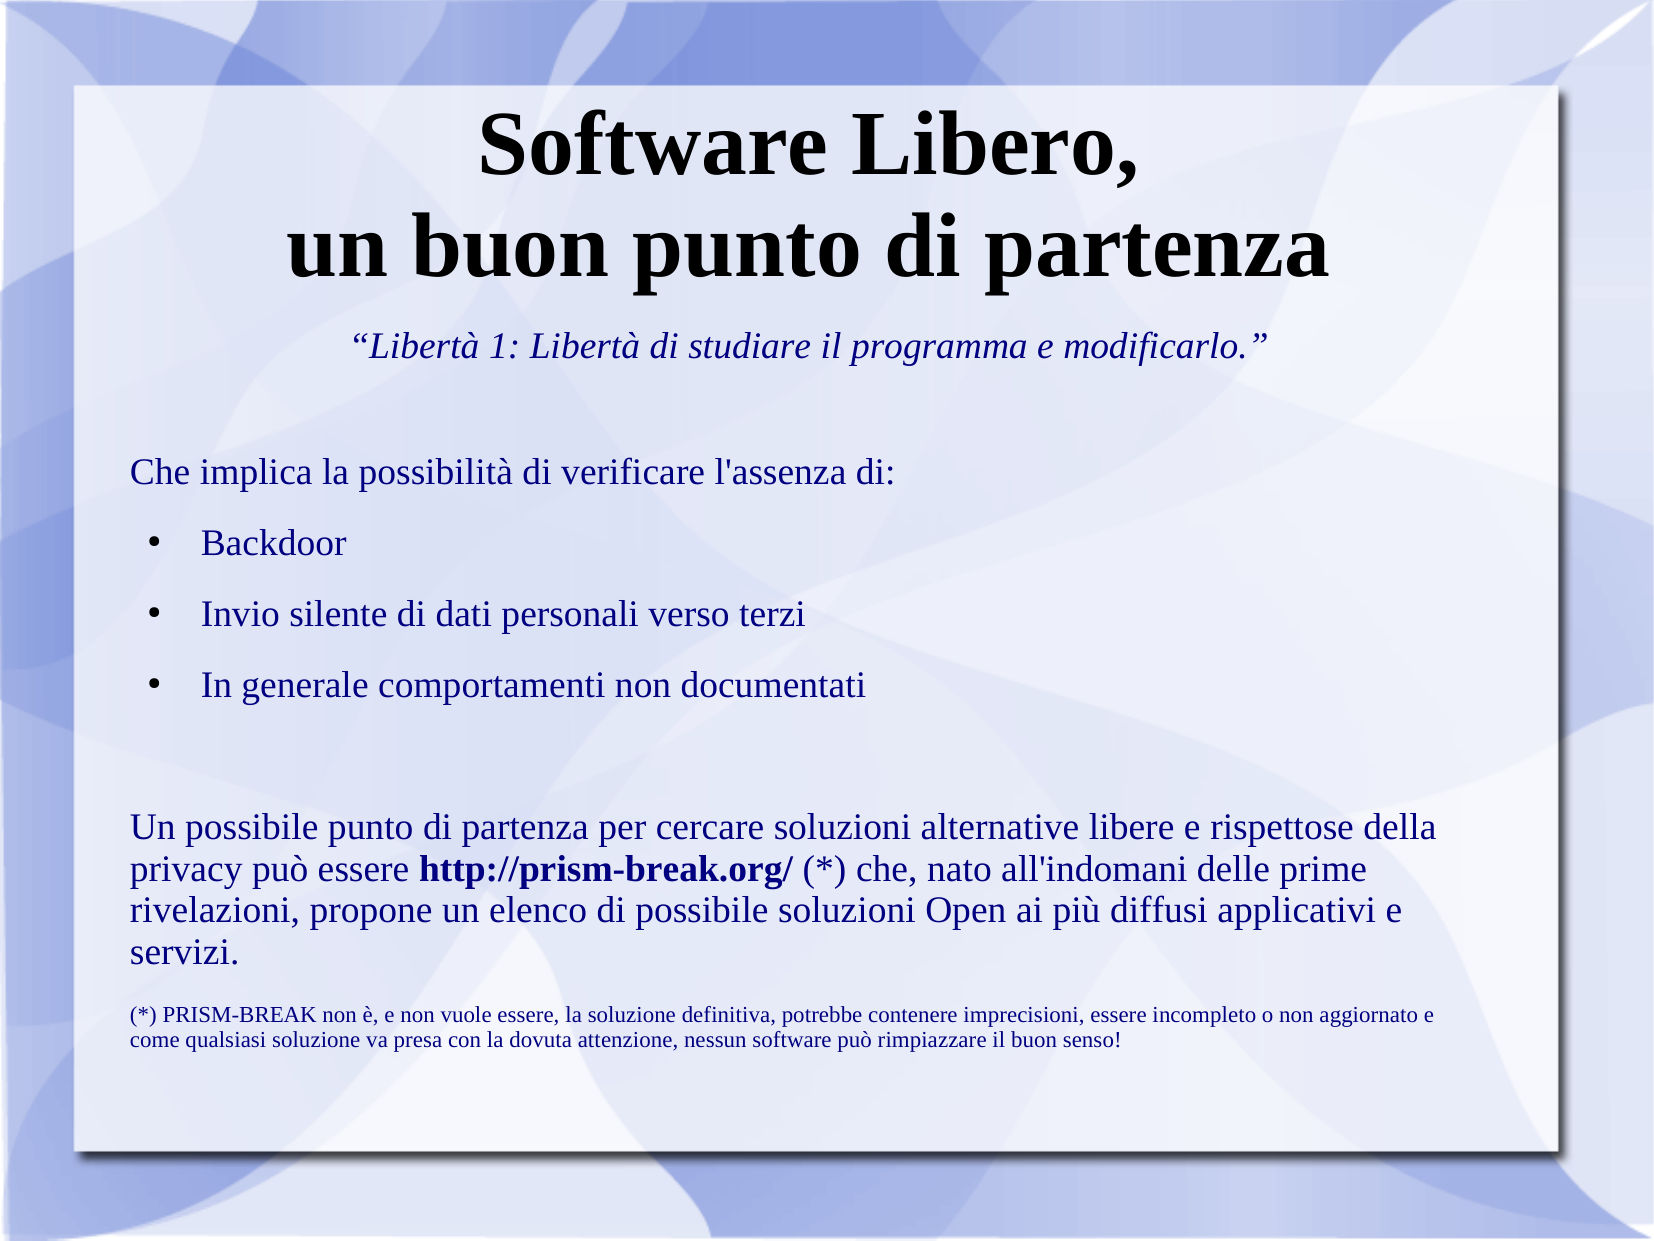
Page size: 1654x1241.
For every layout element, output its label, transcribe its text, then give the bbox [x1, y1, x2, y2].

picture [0, 0, 1654, 1241]
title Software Libero, un buon punto di partenza [82, 90, 1536, 298]
list “Libertà 1: Libertà di studiare il programma e modificarlo.” Che implica la possibilità di verificare l'assenza di: Backdoor Invio silente di dati personali verso terzi In generale comportamenti non documentati Un possibile punto di partenza per cercare soluzioni alternative libere e rispettose della privacy può essere http://prism-break.org/ (*) che, nato all'indomani delle prime rivelazioni, propone un elenco di possibile soluzioni Open ai più diffusi applicativi e servizi. (*) PRISM-BREAK non è, e non vuole essere, la soluzione definitiva, potrebbe contenere imprecisioni, essere incompleto o non aggiornato e come qualsiasi soluzione va presa con la dovuta attenzione, nessun software può rimpiazzare il buon senso! [129, 324, 1489, 1054]
